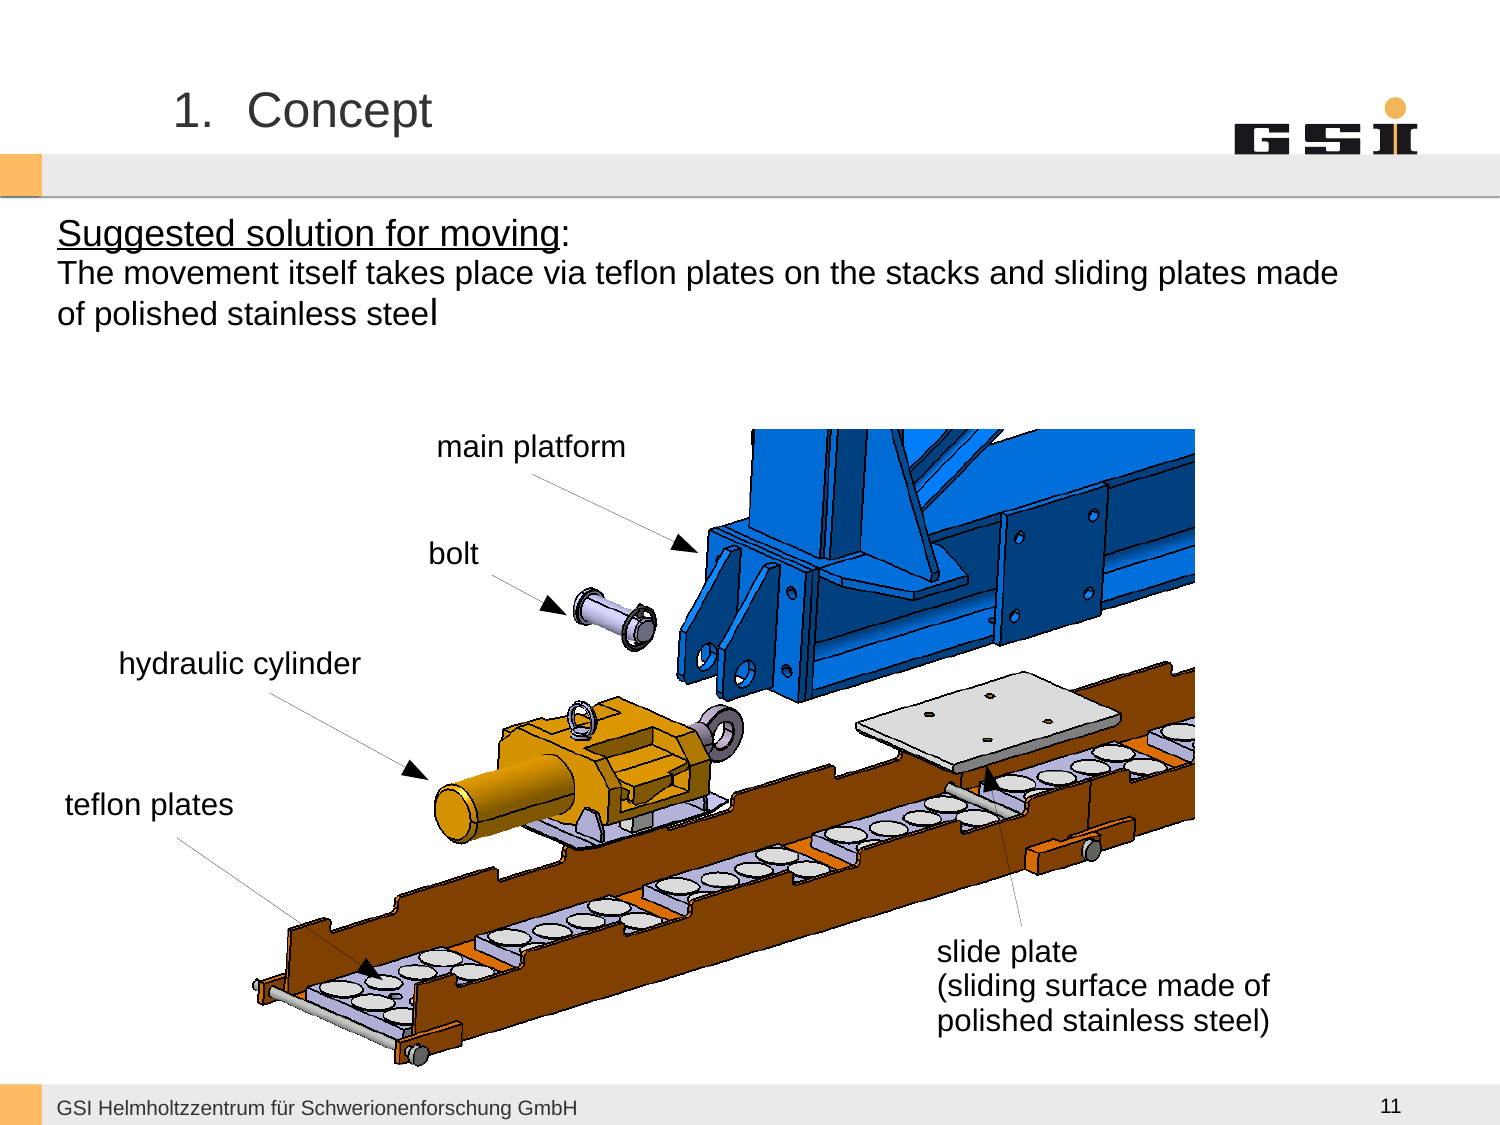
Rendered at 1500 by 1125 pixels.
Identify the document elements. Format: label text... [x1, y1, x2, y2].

text_box slide plate (sliding surface made of polished stainless steel) [922, 926, 1401, 1081]
picture [208, 429, 1195, 1081]
text_box teflon plates [49, 780, 364, 865]
text_box main platform [421, 421, 677, 507]
picture [1233, 95, 1419, 154]
text_box Suggested solution for moving: The movement itself takes place via teflon plates on the stacks and sliding plates made of polished stainless steel [42, 204, 1500, 430]
text_box hydraulic cylinder [103, 639, 418, 724]
text_box bolt [413, 528, 516, 586]
title 1. Concept [137, 45, 1054, 175]
